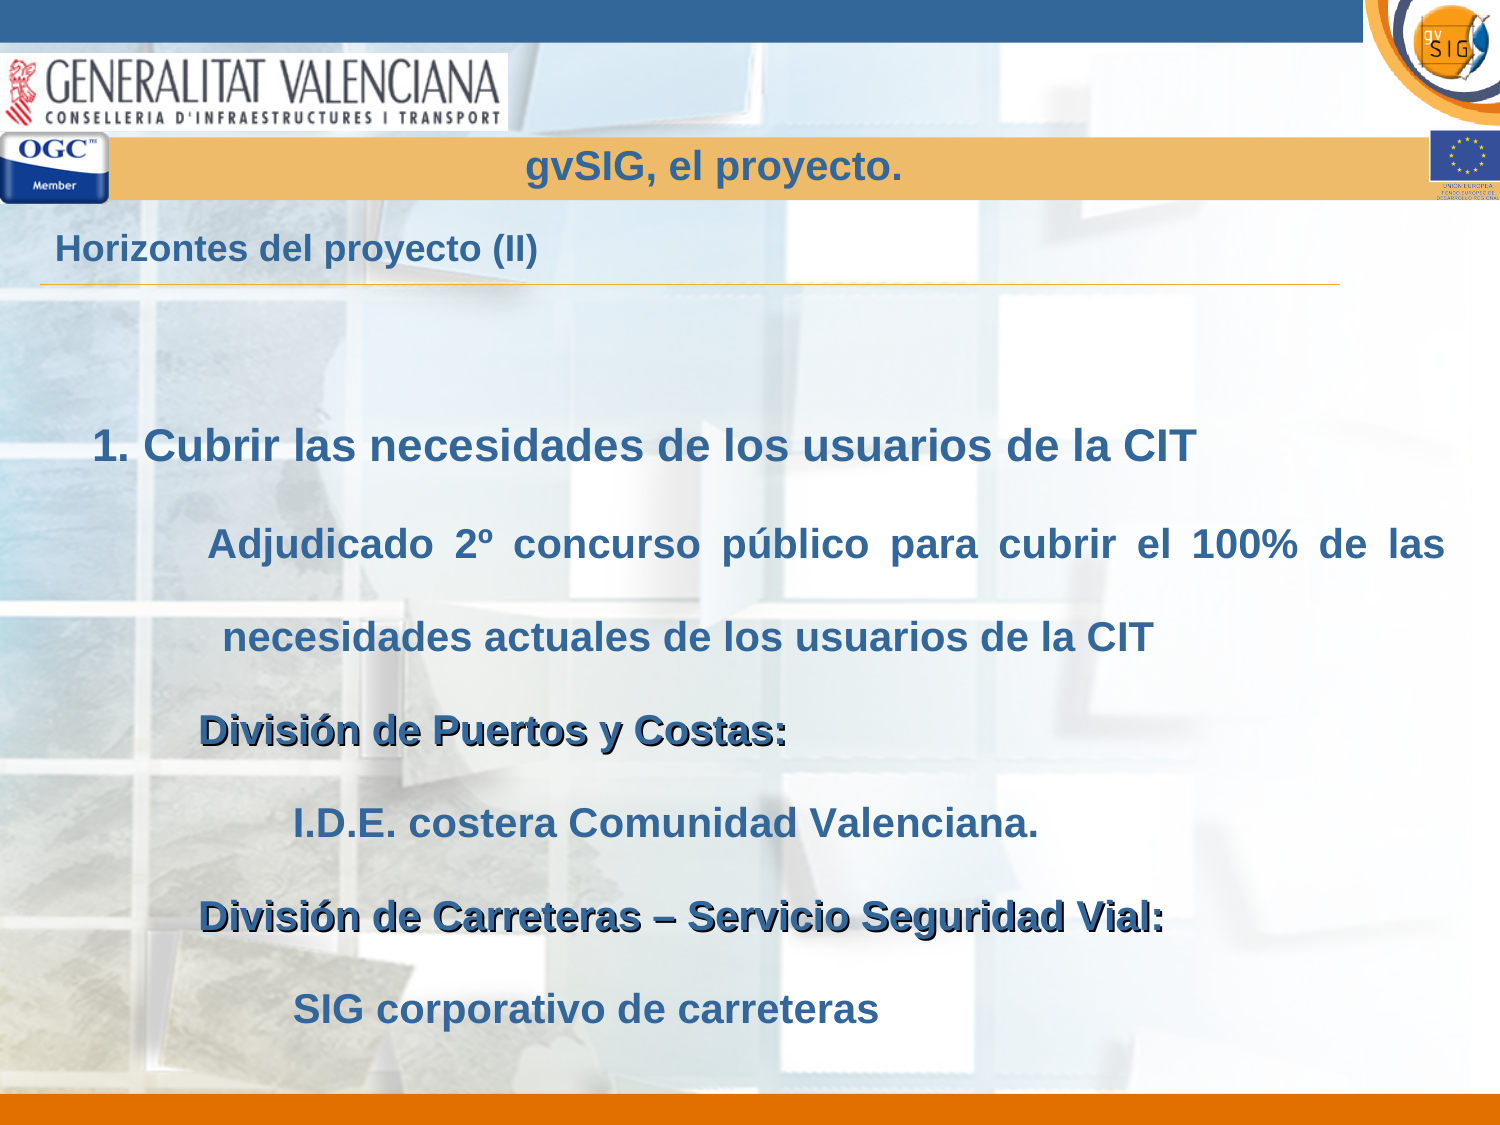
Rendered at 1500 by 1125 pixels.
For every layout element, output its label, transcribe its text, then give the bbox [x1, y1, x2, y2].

text_box Horizontes del proyecto (II) [40, 221, 691, 283]
picture [1363, 0, 1500, 127]
text_box gvSIG, el proyecto. [0, 137, 1429, 203]
text_box 1. Cubrir las necesidades de los usuarios de la CIT Adjudicado 2º concurso público para cubrir el 100% de las necesidades actuales de los usuarios de la CIT División de Puertos y Costas: I.D.E. costera Comunidad Valenciana. División de Carreteras – Servicio Seguridad Vial: SIG corporativo de carreteras [80, 349, 1447, 972]
picture [0, 132, 109, 137]
picture [0, 53, 508, 131]
picture [1429, 129, 1500, 200]
